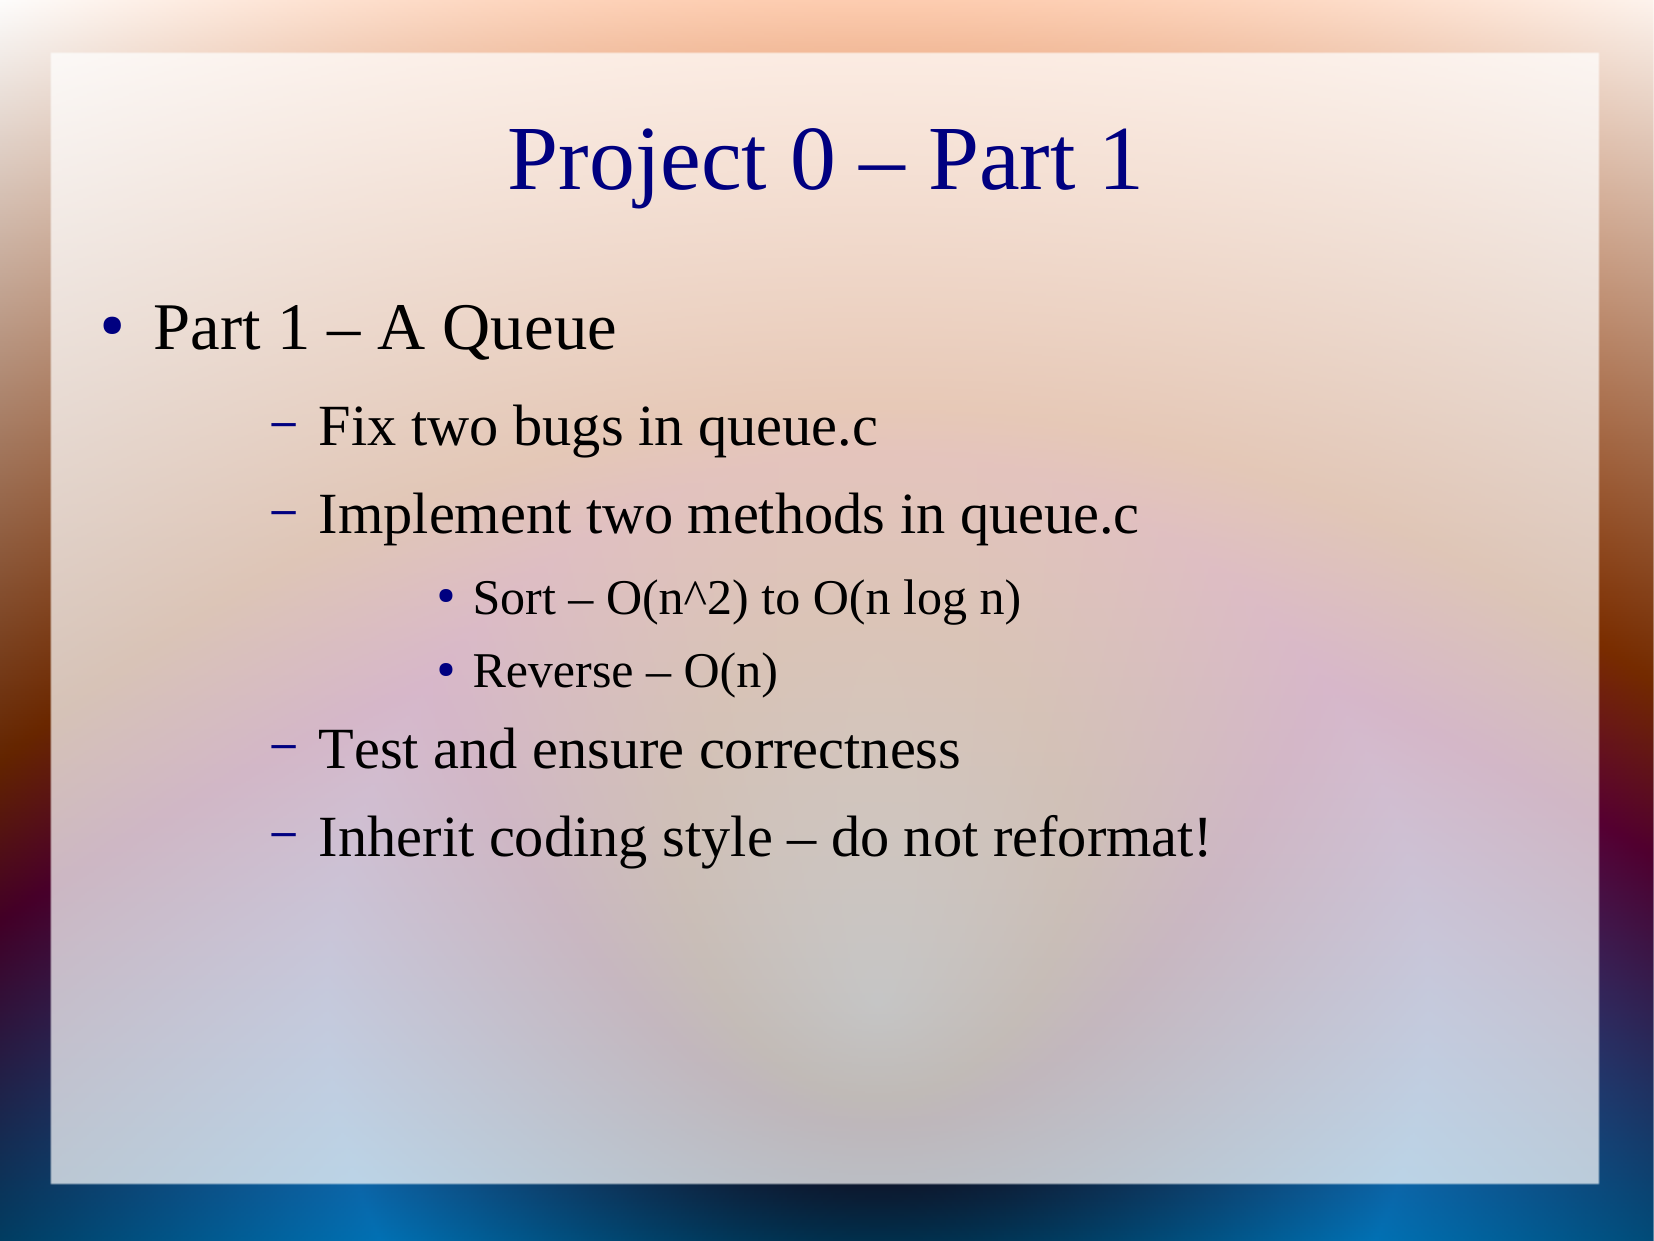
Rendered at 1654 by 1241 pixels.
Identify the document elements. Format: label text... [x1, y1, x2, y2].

list Part 1 – A Queue Fix two bugs in queue.c Implement two methods in queue.c Sort – O(n^2) to O(n log n) Reverse – O(n) Test and ensure correctness Inherit coding style – do not reformat! [82, 290, 1571, 1019]
title Project 0 – Part 1 [82, 62, 1571, 256]
picture [0, 0, 1654, 1241]
